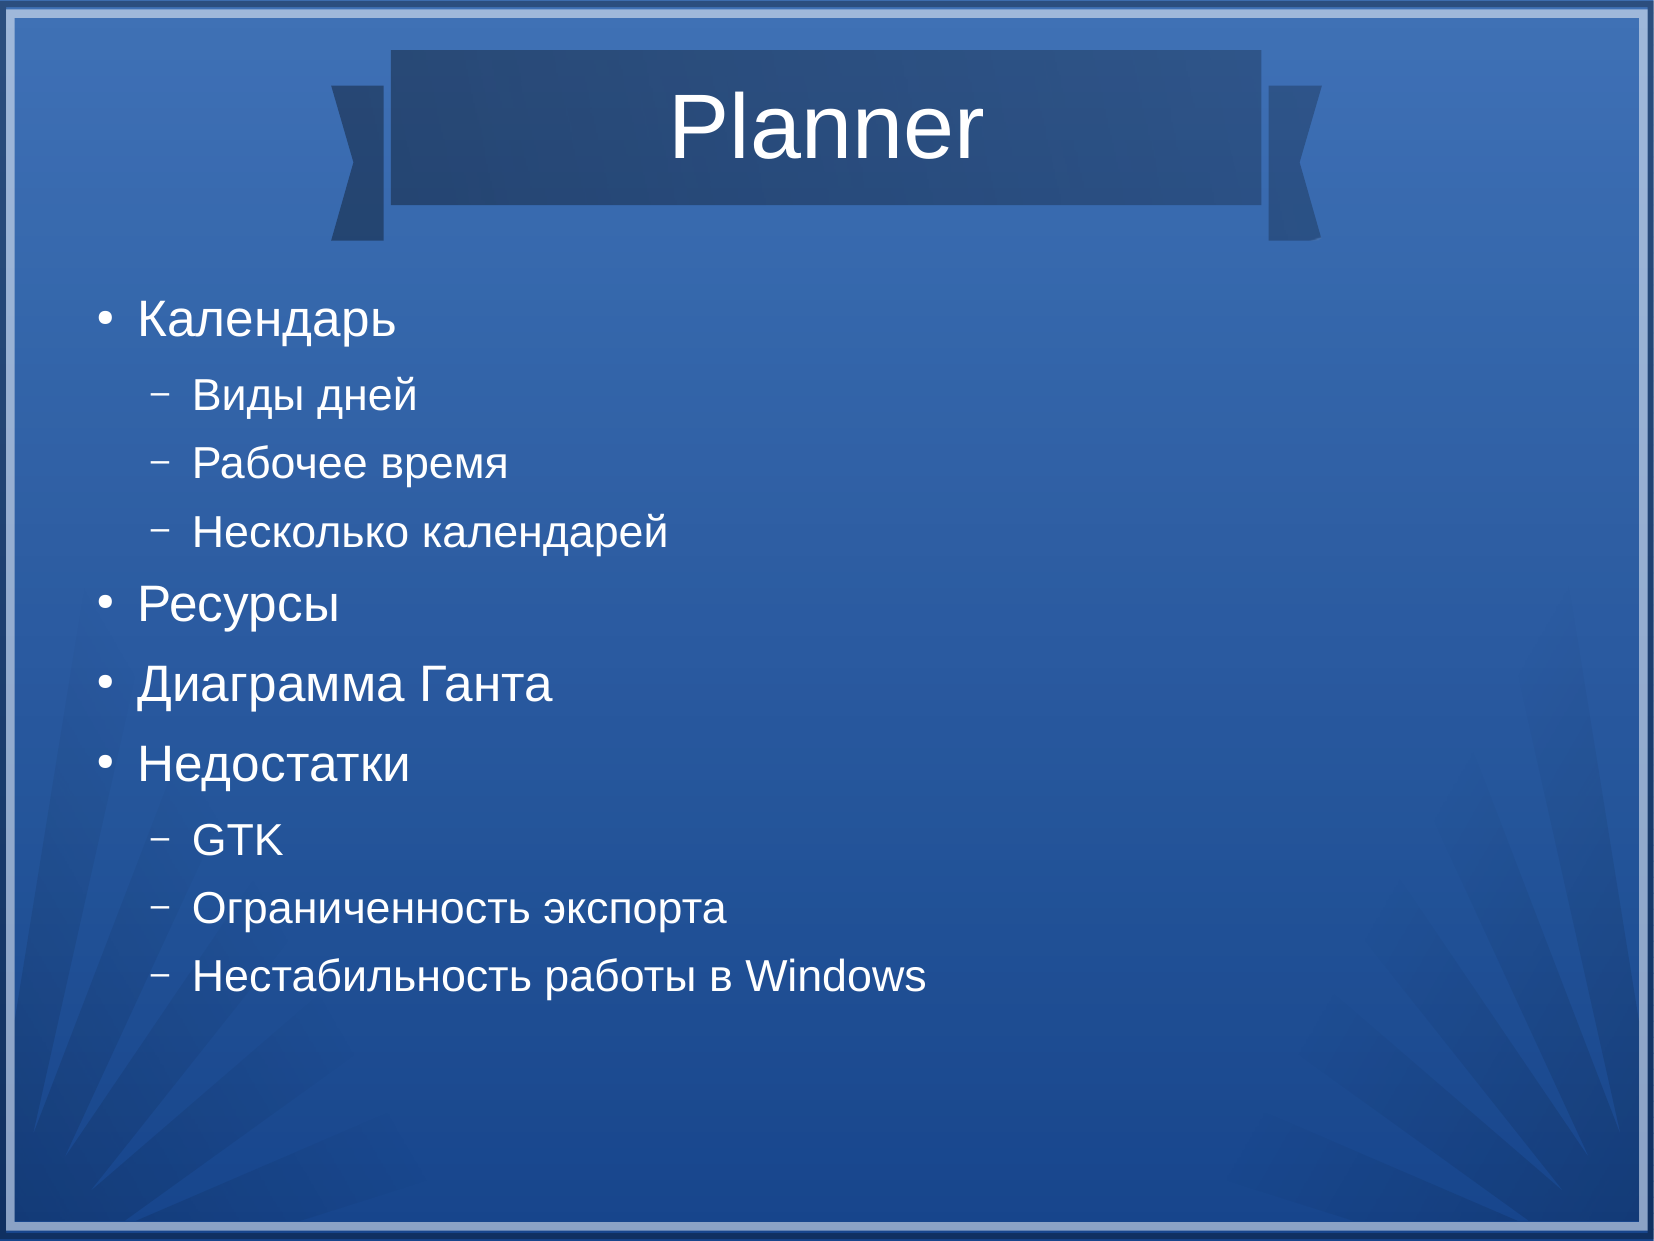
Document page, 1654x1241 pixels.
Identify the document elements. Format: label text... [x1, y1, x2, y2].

list Календарь Виды дней Рабочее время Несколько календарей Ресурсы Диаграмма Ганта Недостатки GTK Ограниченность экспорта Нестабильность работы в Windows [82, 290, 1538, 1010]
title Planner [389, 49, 1264, 205]
